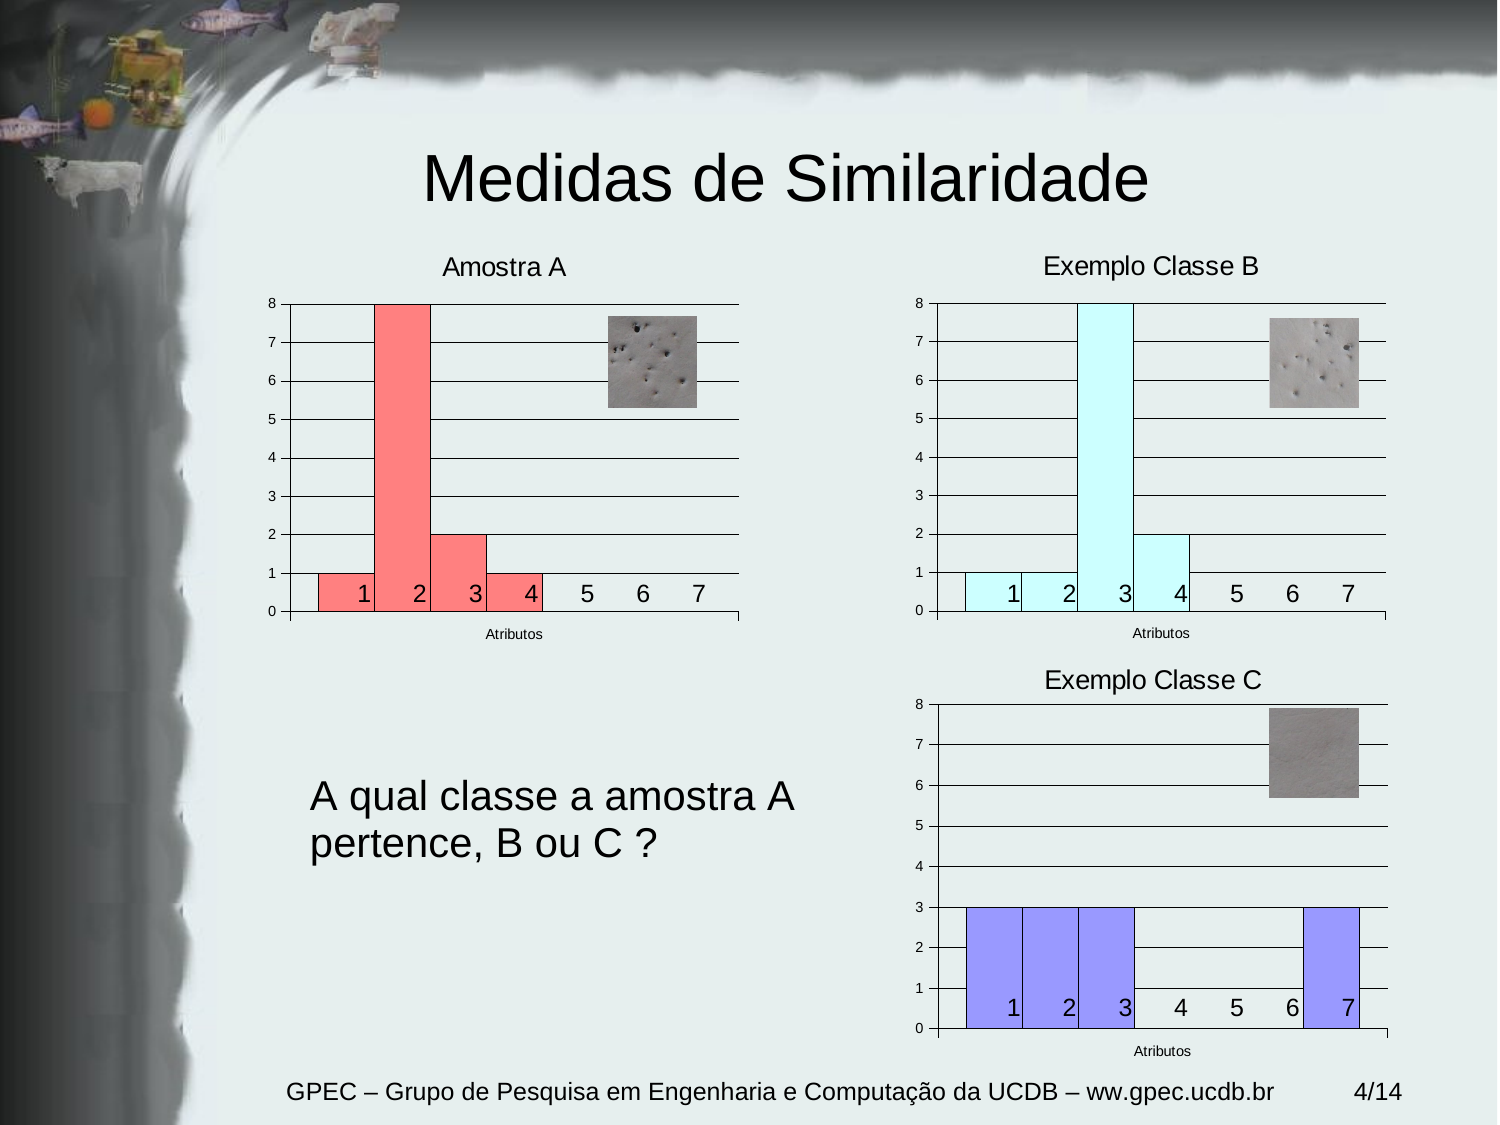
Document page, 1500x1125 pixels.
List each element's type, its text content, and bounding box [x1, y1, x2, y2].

text_box 1 2 3 4 5 6 7 [342, 572, 723, 625]
title Medidas de Similaridade [407, 113, 1247, 244]
picture [0, 0, 1498, 1125]
chart [268, 235, 1388, 1063]
text_box 1 2 3 4 5 6 7 [992, 986, 1372, 1039]
text_box A qual classe a amostra A pertence, B ou C ? [295, 765, 857, 961]
text_box 1 2 3 4 5 6 7 [992, 572, 1372, 625]
